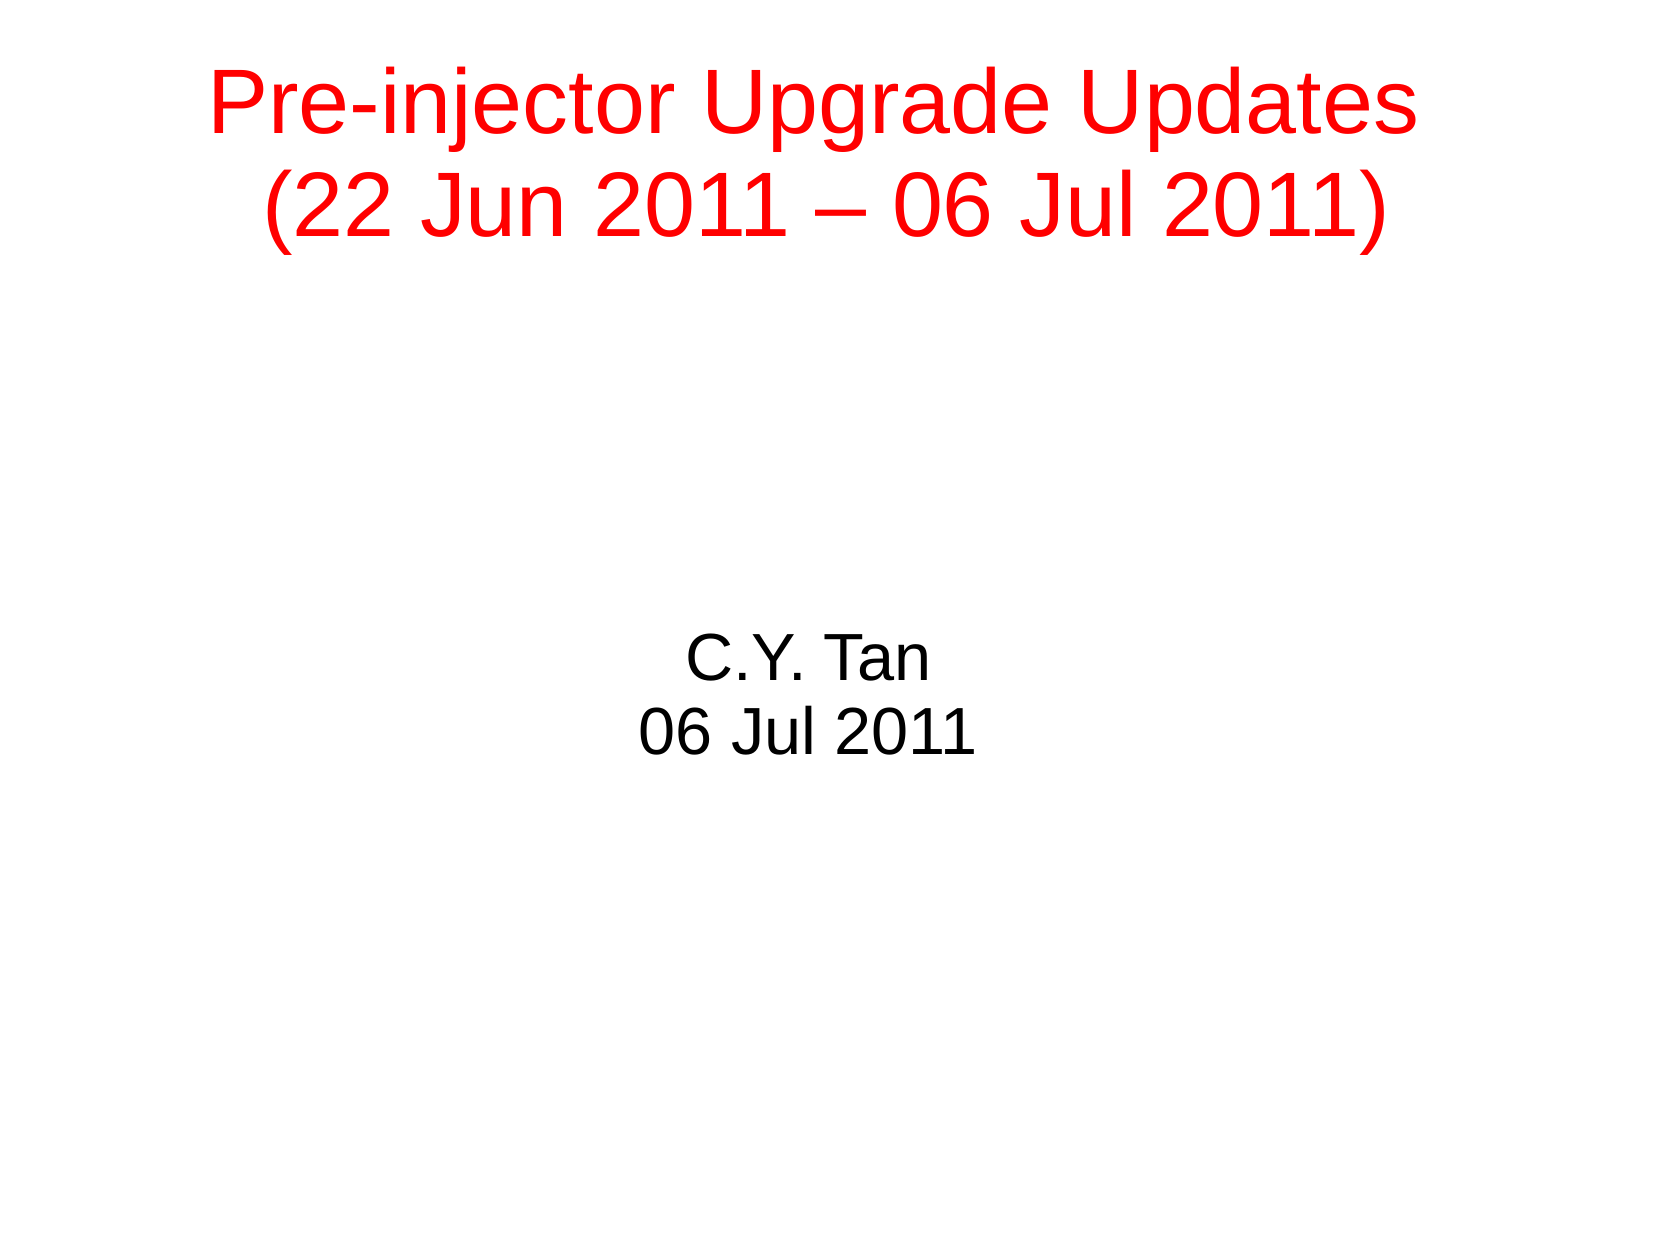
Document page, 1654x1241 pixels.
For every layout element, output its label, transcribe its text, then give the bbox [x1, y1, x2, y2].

title Pre-injector Upgrade Updates (22 Jun 2011 – 06 Jul 2011) [82, 50, 1571, 256]
subtitle C.Y. Tan 06 Jul 2011 [64, 292, 1553, 1097]
